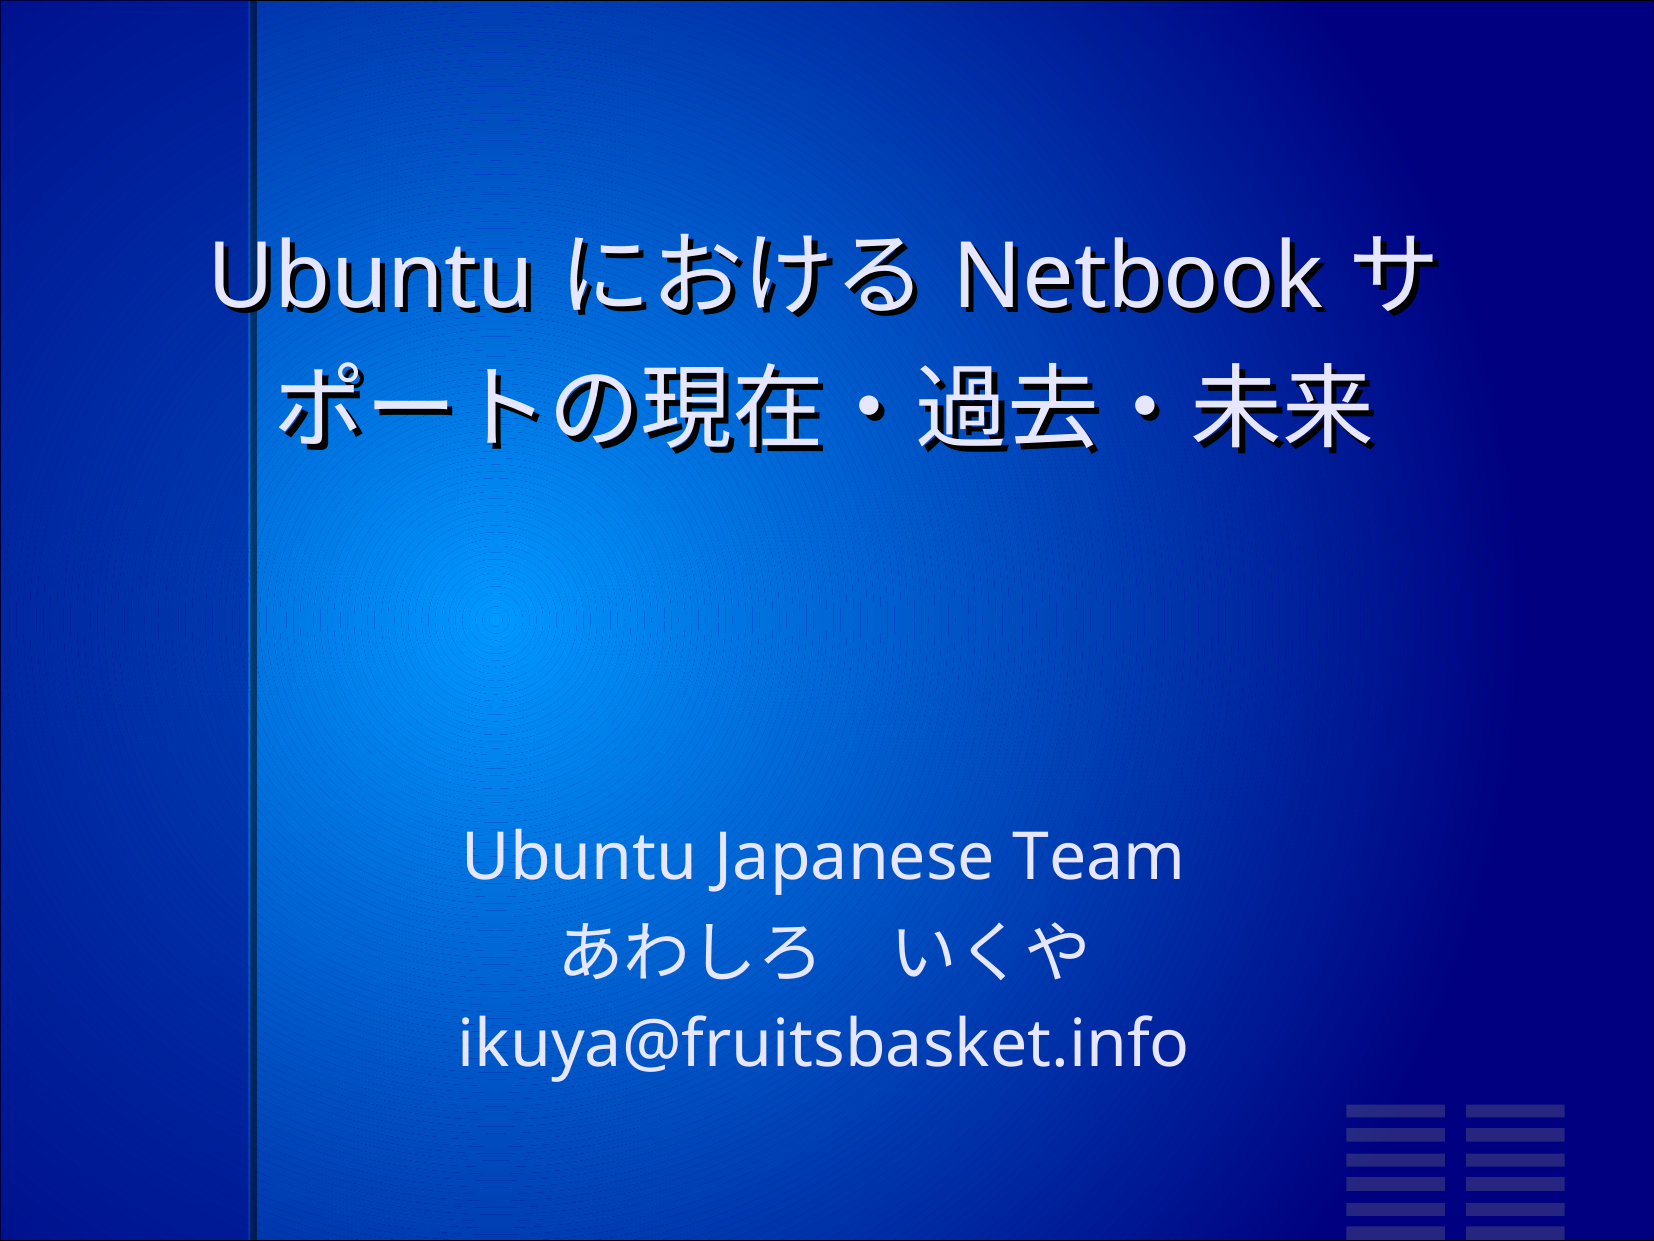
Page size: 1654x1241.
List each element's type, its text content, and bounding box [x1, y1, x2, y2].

subtitle Ubuntu Japanese Team あわしろ いくや ikuya@fruitsbasket.info [118, 679, 1531, 1217]
title UbuntuにおけるNetbookサポートの現在・過去・未来 [118, 177, 1531, 492]
